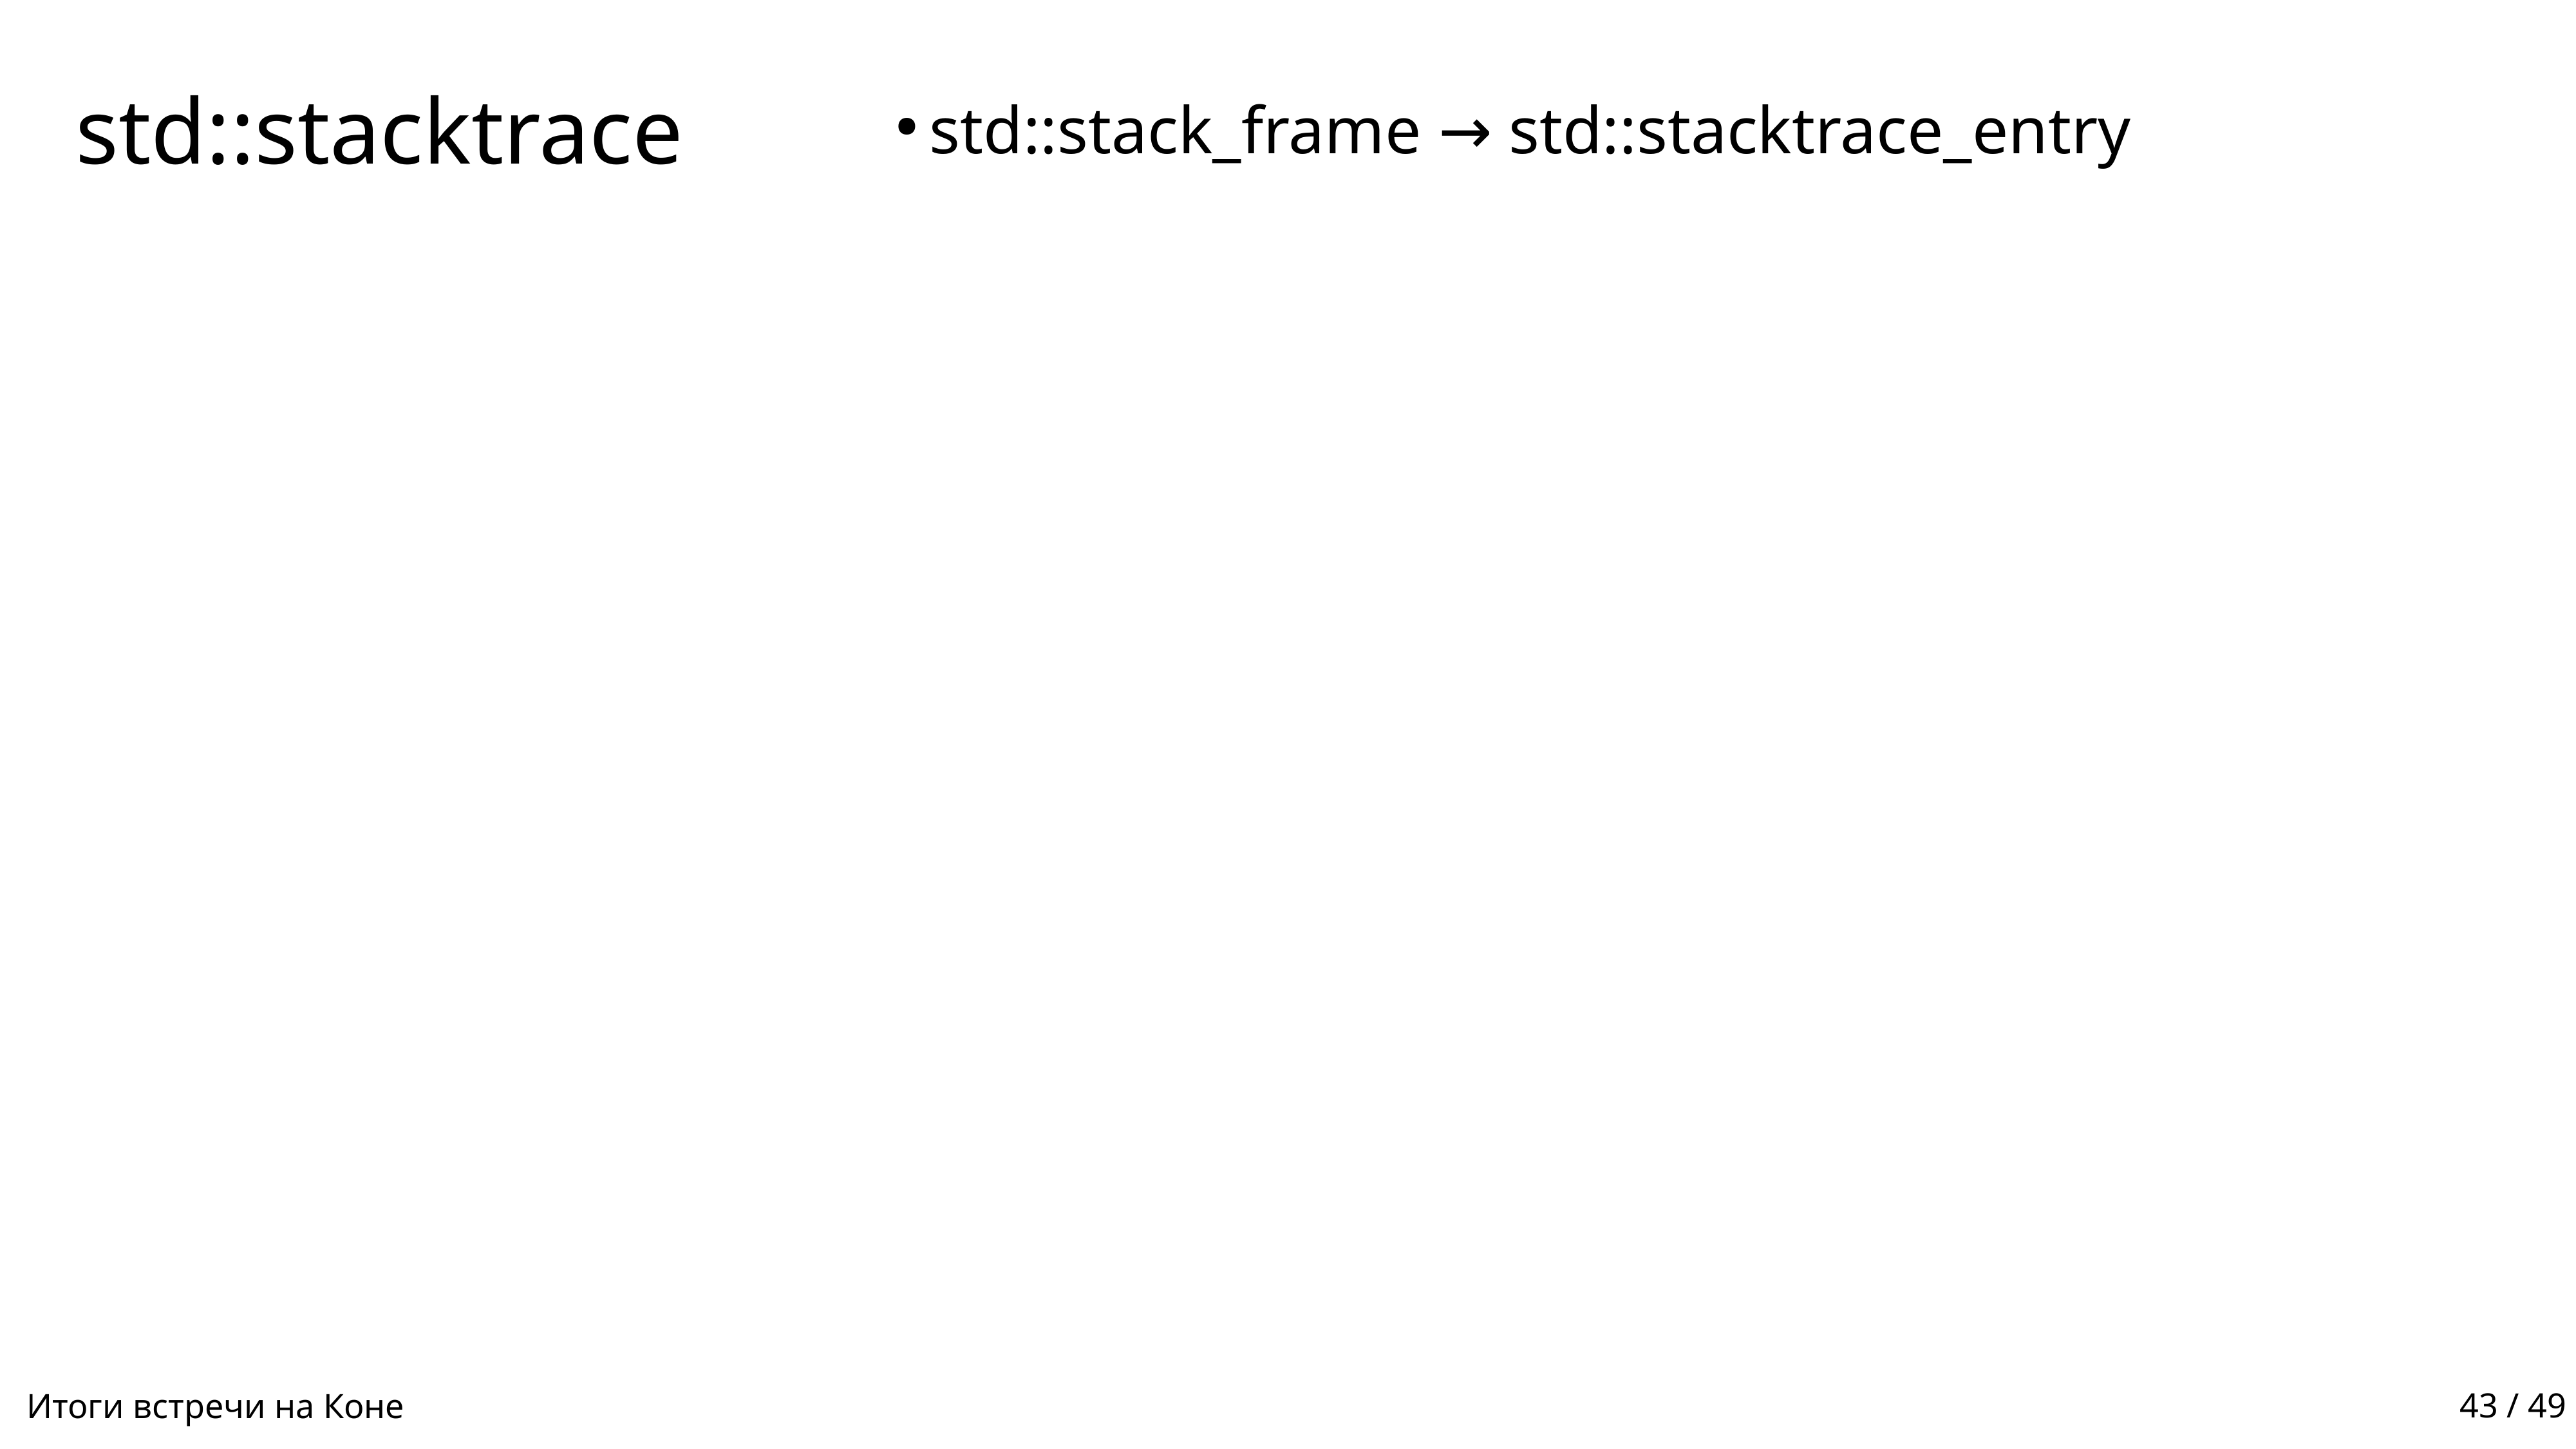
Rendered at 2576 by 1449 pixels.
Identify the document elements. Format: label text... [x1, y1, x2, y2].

list <number> / 49 [1479, 1376, 2576, 1431]
title std::stacktrace [66, 81, 802, 486]
list std::stack_frame → std::stacktrace_entry [874, 81, 2460, 1249]
list Итоги встречи на Коне [17, 1376, 1114, 1431]
